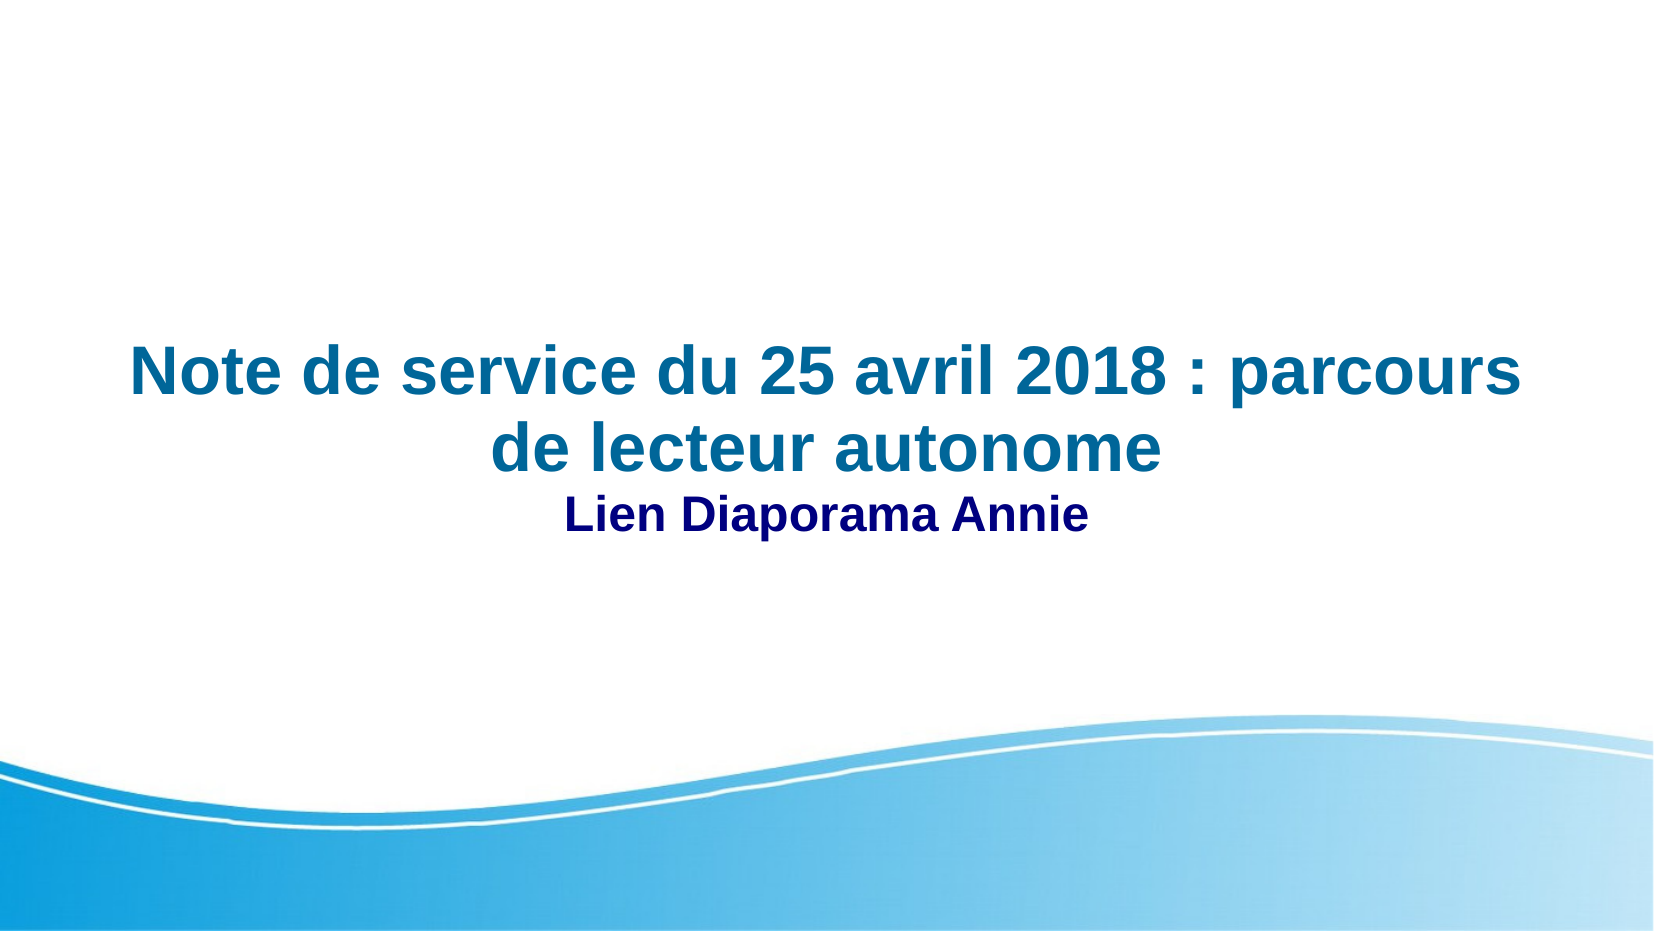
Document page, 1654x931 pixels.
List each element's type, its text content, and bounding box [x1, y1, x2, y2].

picture [0, 714, 1654, 931]
title Note de service du 25 avril 2018 : parcours de lecteur autonome Lien Diaporama Annie [82, 283, 1571, 591]
